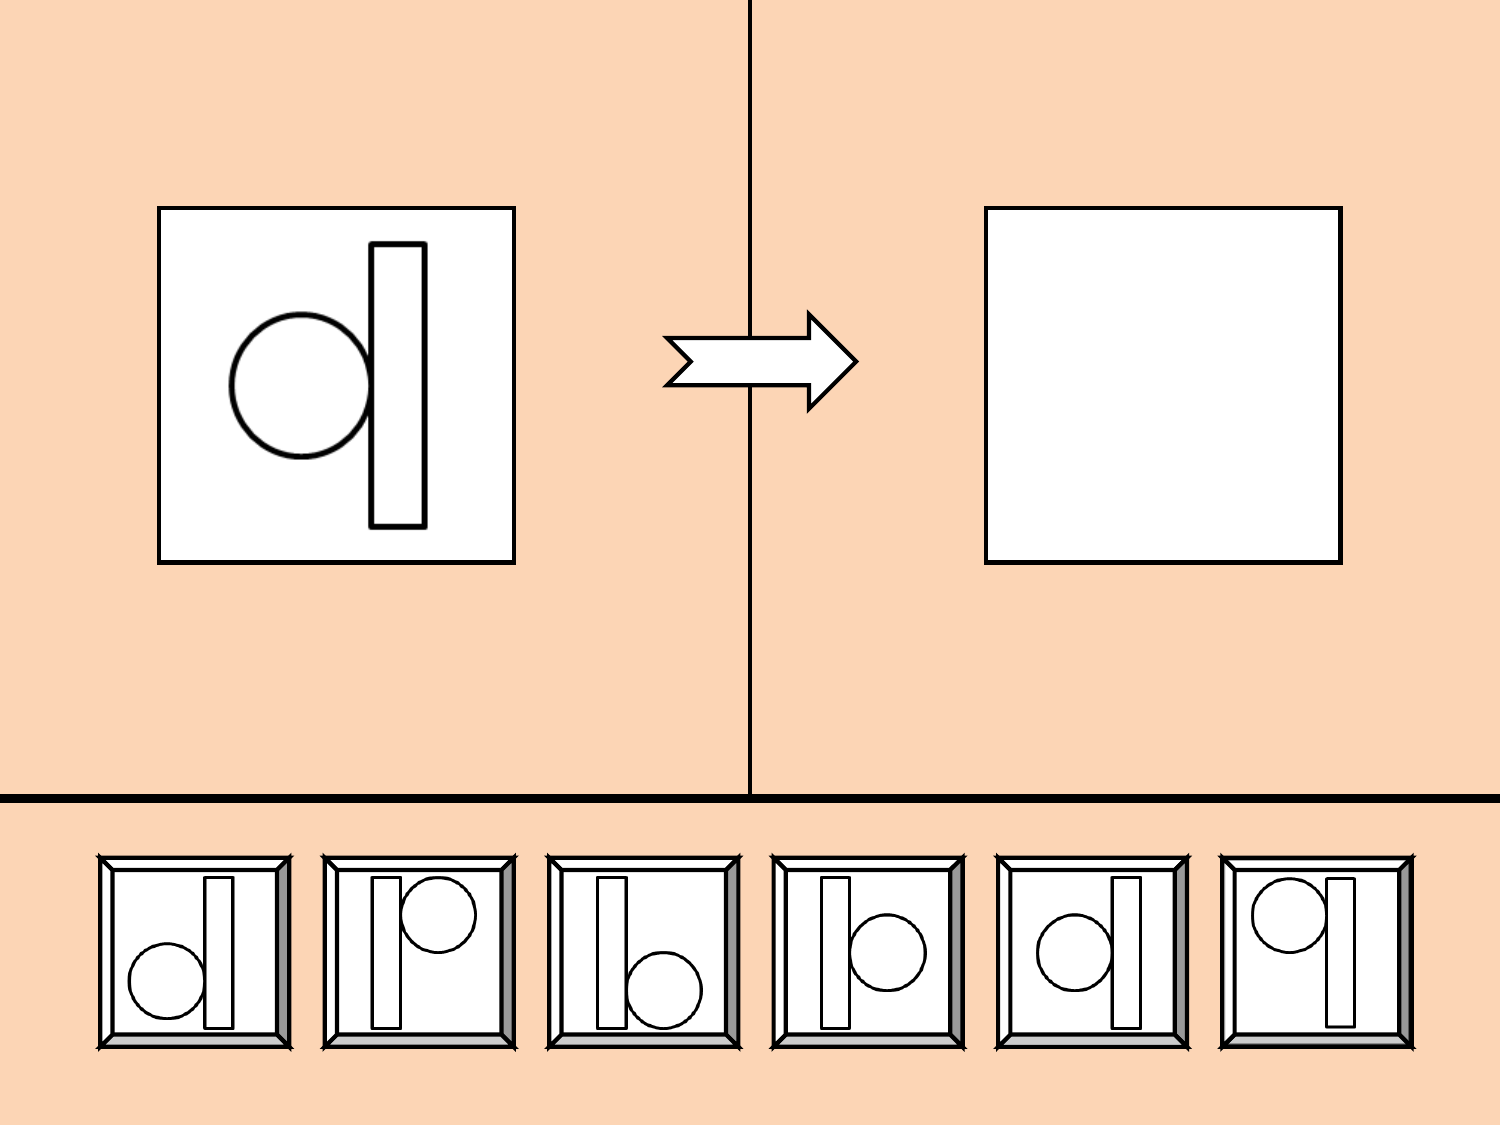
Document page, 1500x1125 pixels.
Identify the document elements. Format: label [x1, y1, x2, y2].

text_box [326, 857, 514, 1047]
text_box [775, 857, 963, 1047]
text_box [1224, 857, 1412, 1047]
text_box [1000, 857, 1188, 1047]
text_box [667, 314, 857, 409]
text_box [102, 857, 290, 1047]
text_box [551, 857, 739, 1047]
text_box [986, 208, 1341, 563]
text_box [159, 208, 514, 563]
